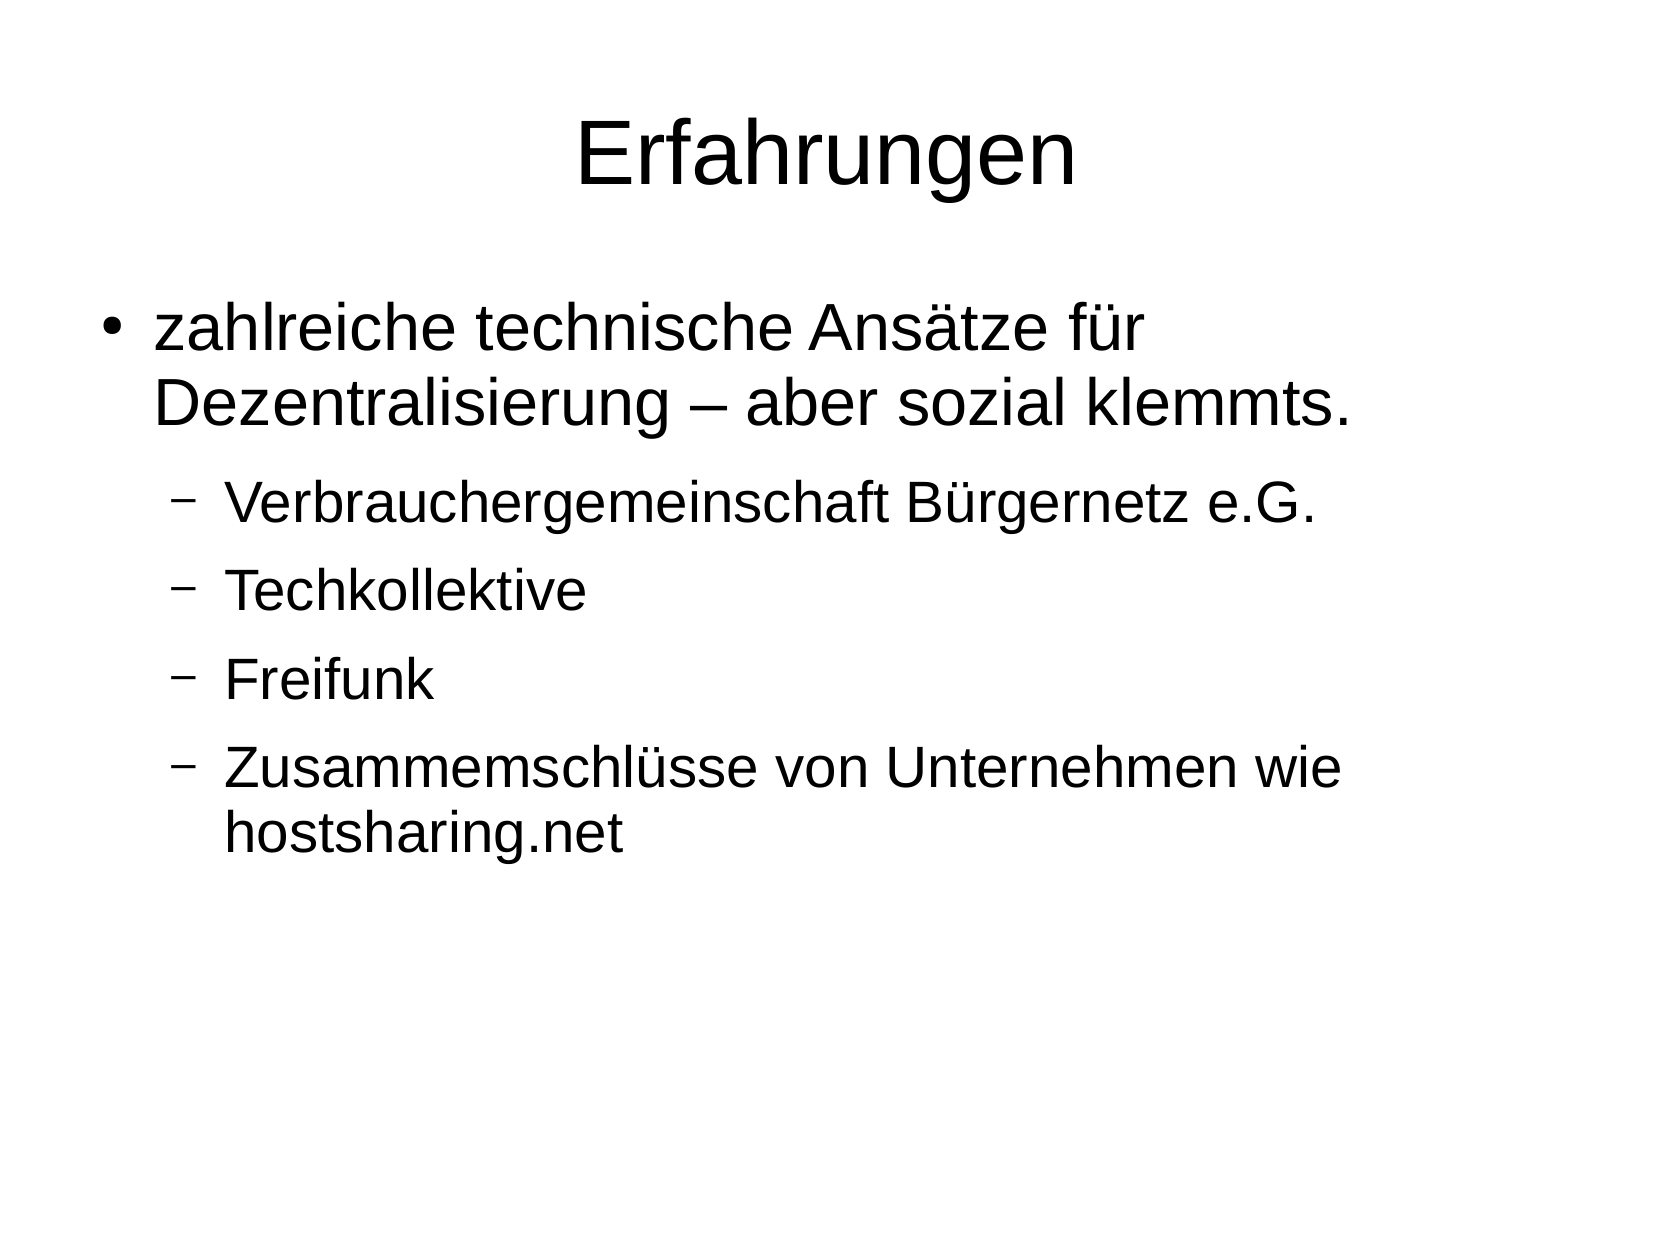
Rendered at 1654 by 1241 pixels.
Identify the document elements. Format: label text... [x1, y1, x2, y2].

list zahlreiche technische Ansätze für Dezentralisierung – aber sozial klemmts. Verbrauchergemeinschaft Bürgernetz e.G. Techkollektive Freifunk Zusammemschlüsse von Unternehmen wie hostsharing.net [82, 290, 1538, 1158]
title Erfahrungen [82, 49, 1571, 257]
